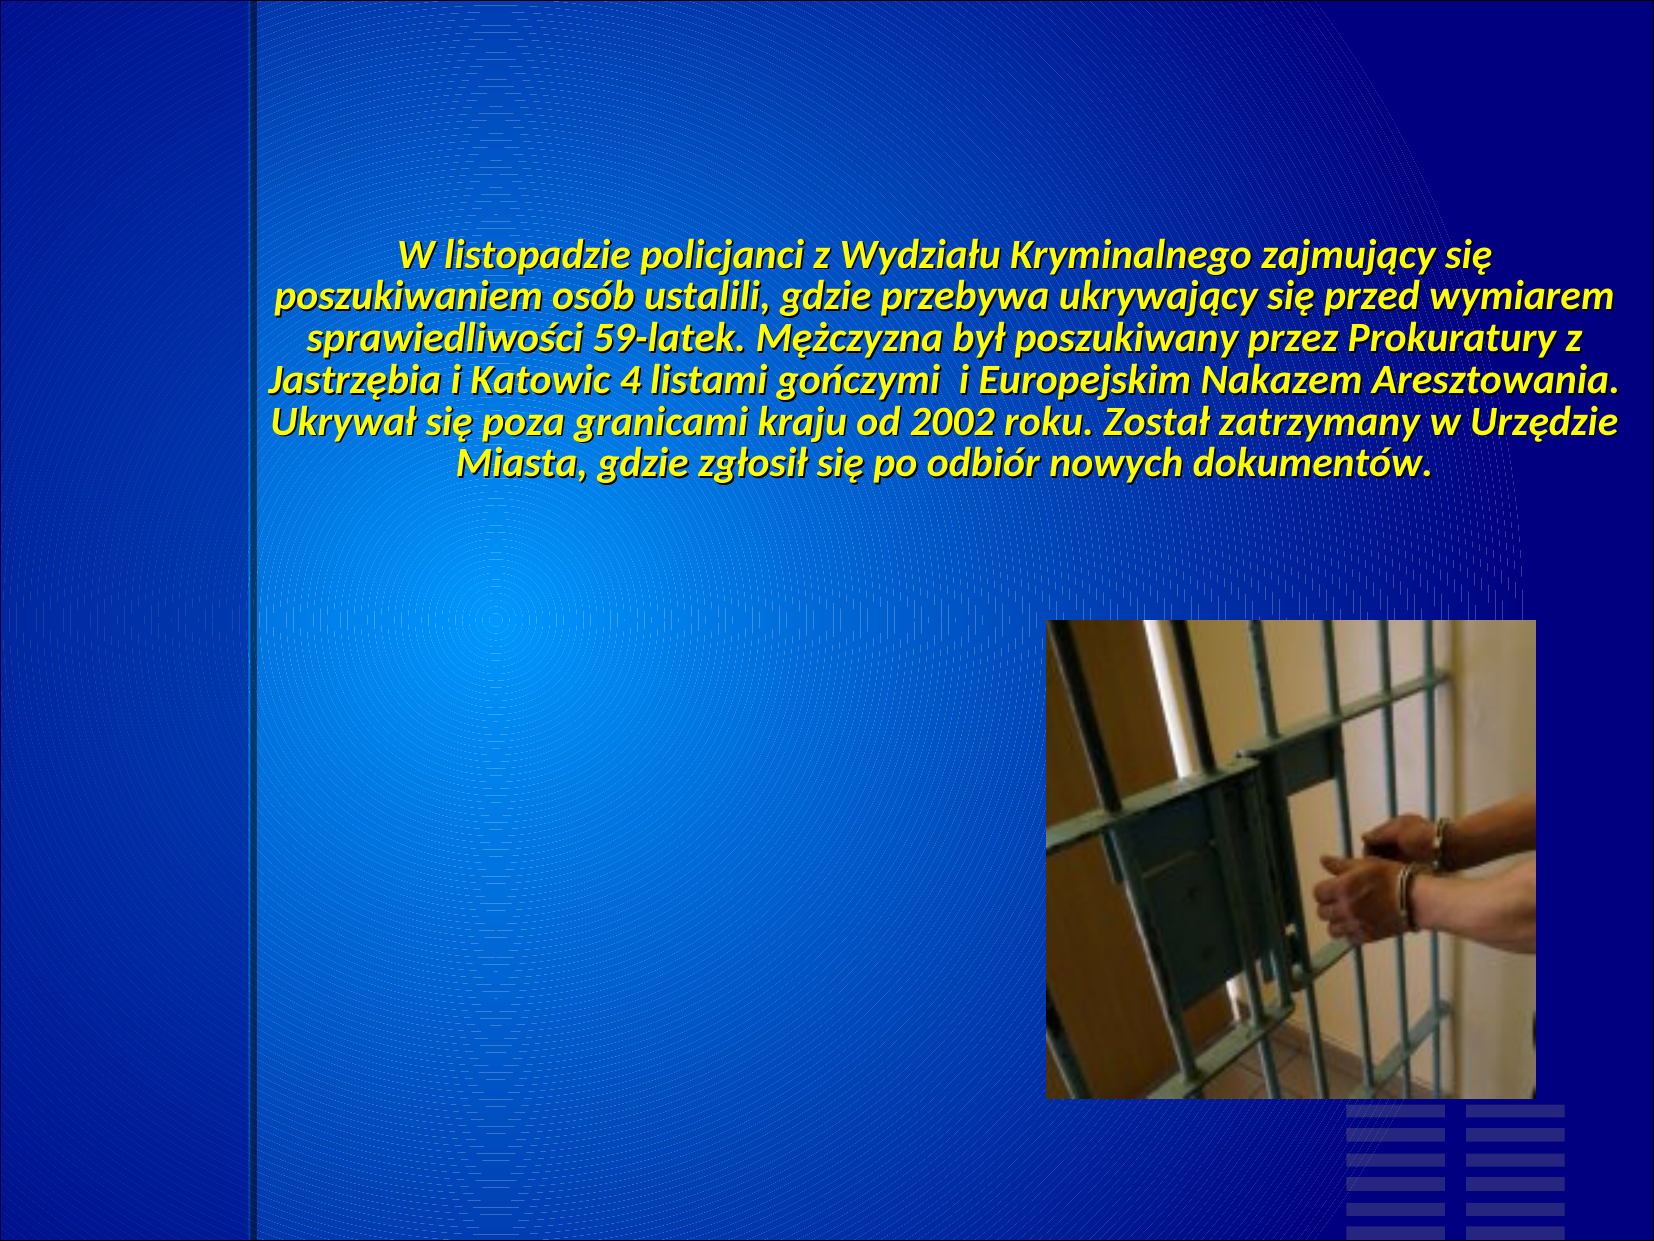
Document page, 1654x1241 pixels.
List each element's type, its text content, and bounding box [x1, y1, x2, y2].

text_box W listopadzie policjanci z Wydziału Kryminalnego zajmujący się poszukiwaniem osób ustalili, gdzie przebywa ukrywający się przed wymiarem sprawiedliwości 59-latek. Mężczyzna był poszukiwany przez Prokuratury z Jastrzębia i Katowic 4 listami gończymi i Europejskim Nakazem Aresztowania. Ukrywał się poza granicami kraju od 2002 roku. Został zatrzymany w Urzędzie Miasta, gdzie zgłosił się po odbiór nowych dokumentów. [265, 183, 1625, 541]
picture [1046, 620, 1536, 1099]
